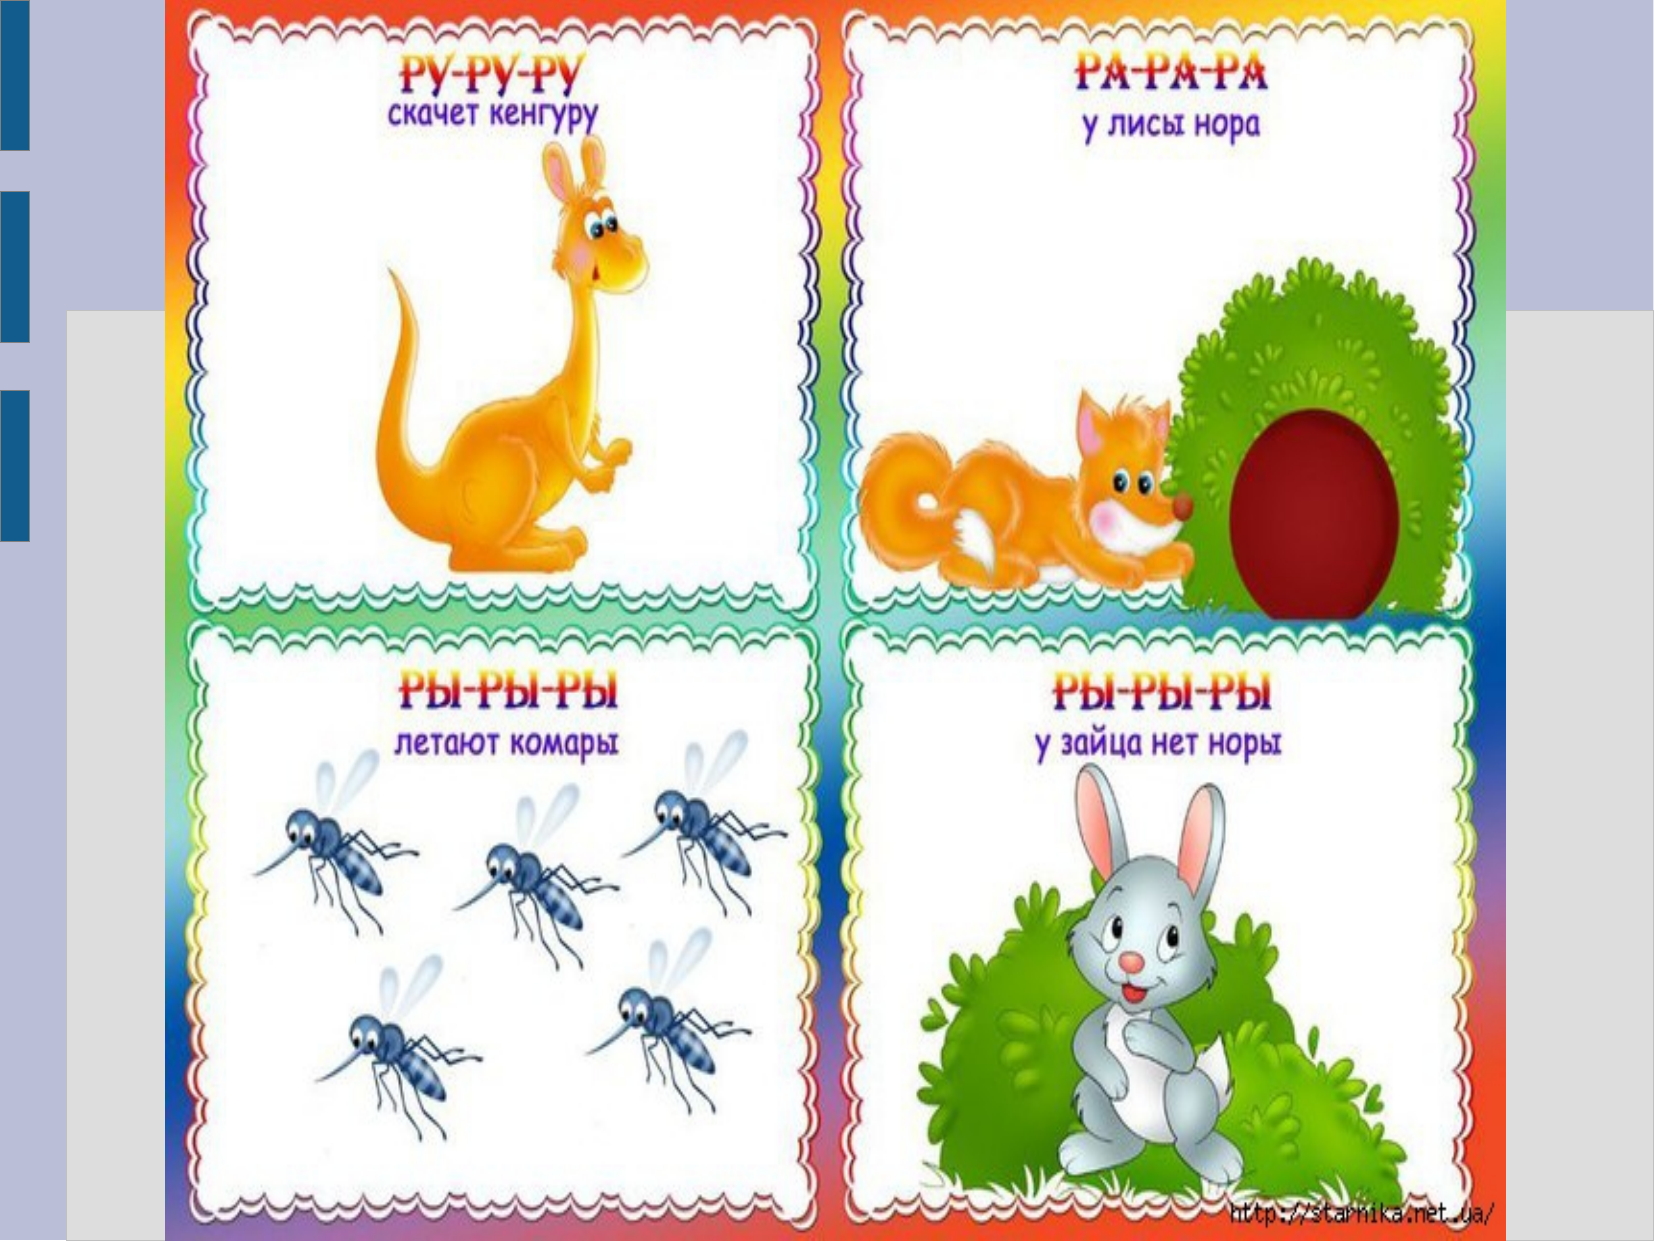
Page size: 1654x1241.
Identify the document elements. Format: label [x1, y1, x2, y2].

picture [165, 0, 1506, 1241]
